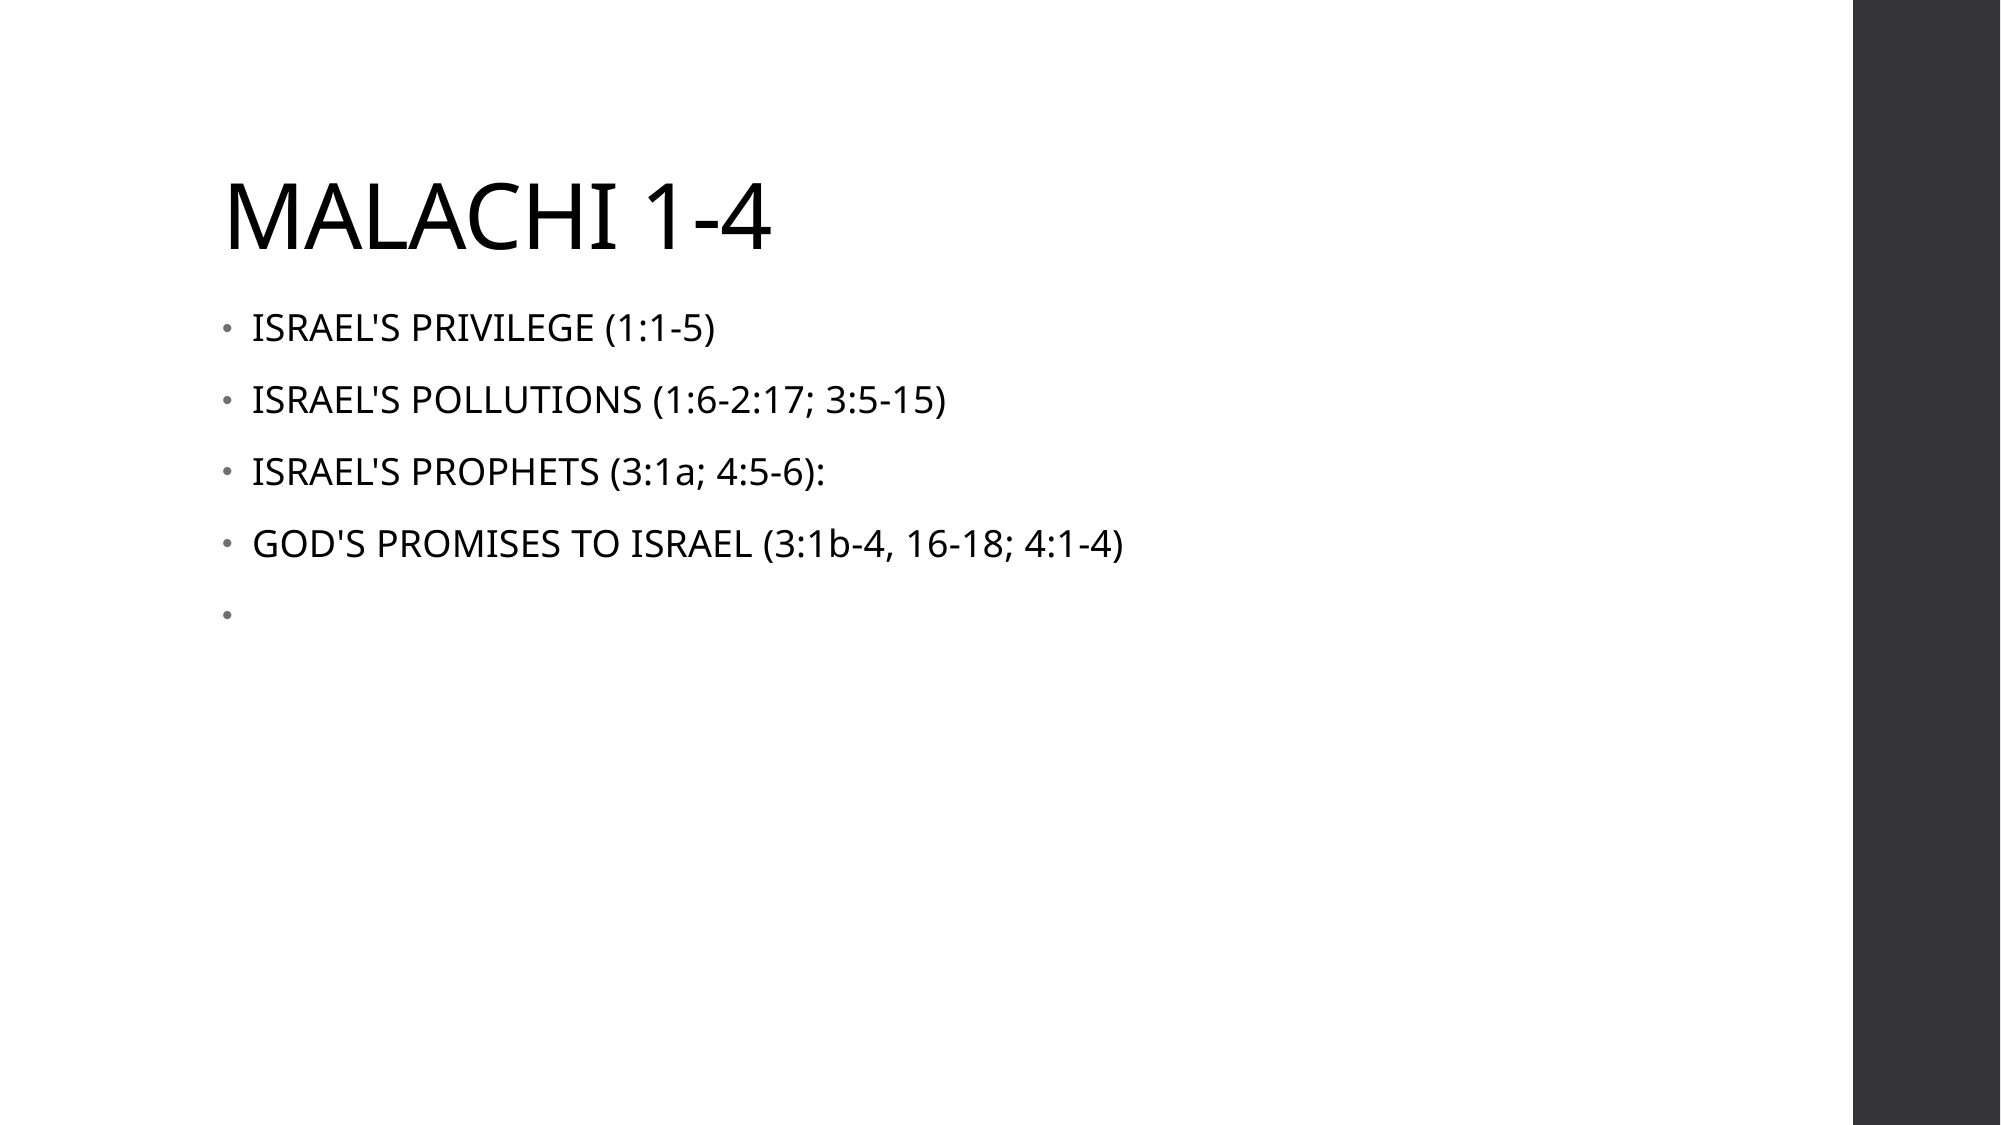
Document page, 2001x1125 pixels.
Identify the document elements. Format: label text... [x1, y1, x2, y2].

title MALACHI 1-4 [206, 60, 1797, 278]
list ISRAEL'S PRIVILEGE (1:1-5) ISRAEL'S POLLUTIONS (1:6-2:17; 3:5-15) ISRAEL'S PROPHETS (3:1a; 4:5-6): GOD'S PROMISES TO ISRAEL (3:1b-4, 16-18; 4:1-4) [206, 299, 1617, 1014]
